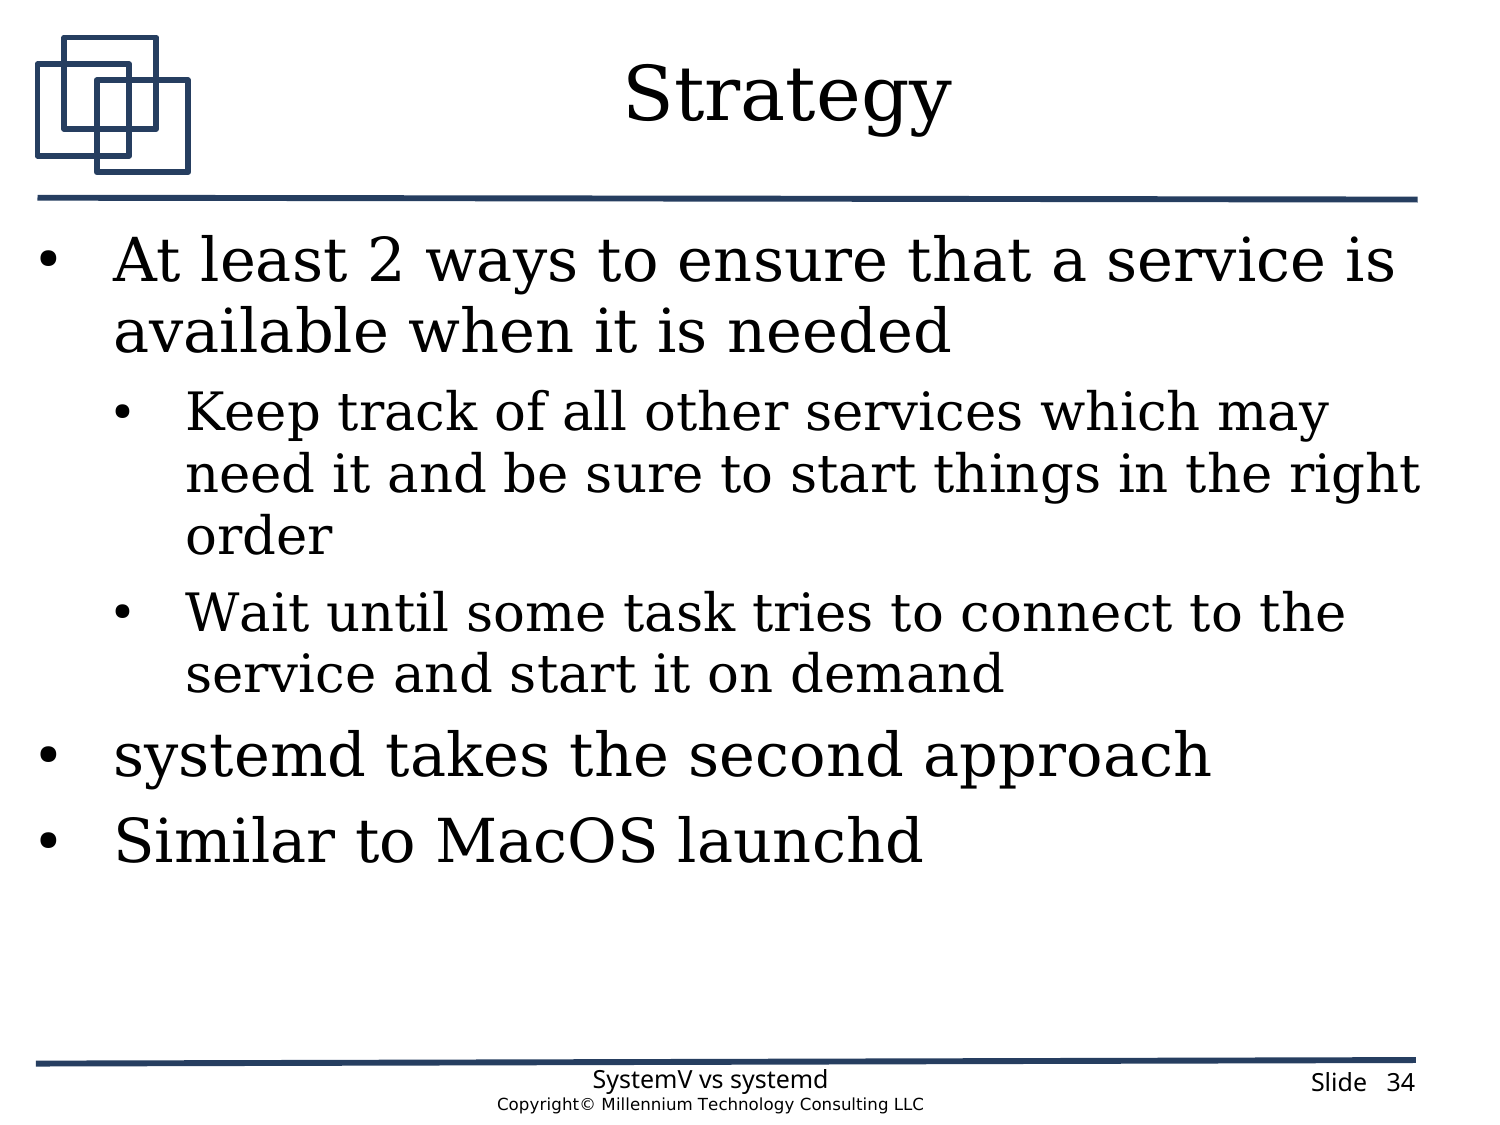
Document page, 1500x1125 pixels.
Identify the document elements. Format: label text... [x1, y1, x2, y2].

list At least 2 ways to ensure that a service is available when it is needed Keep track of all other services which may need it and be sure to start things in the right order Wait until some task tries to connect to the service and start it on demand systemd takes the second approach Similar to MacOS launchd [37, 224, 1425, 968]
title Strategy [150, 0, 1425, 188]
